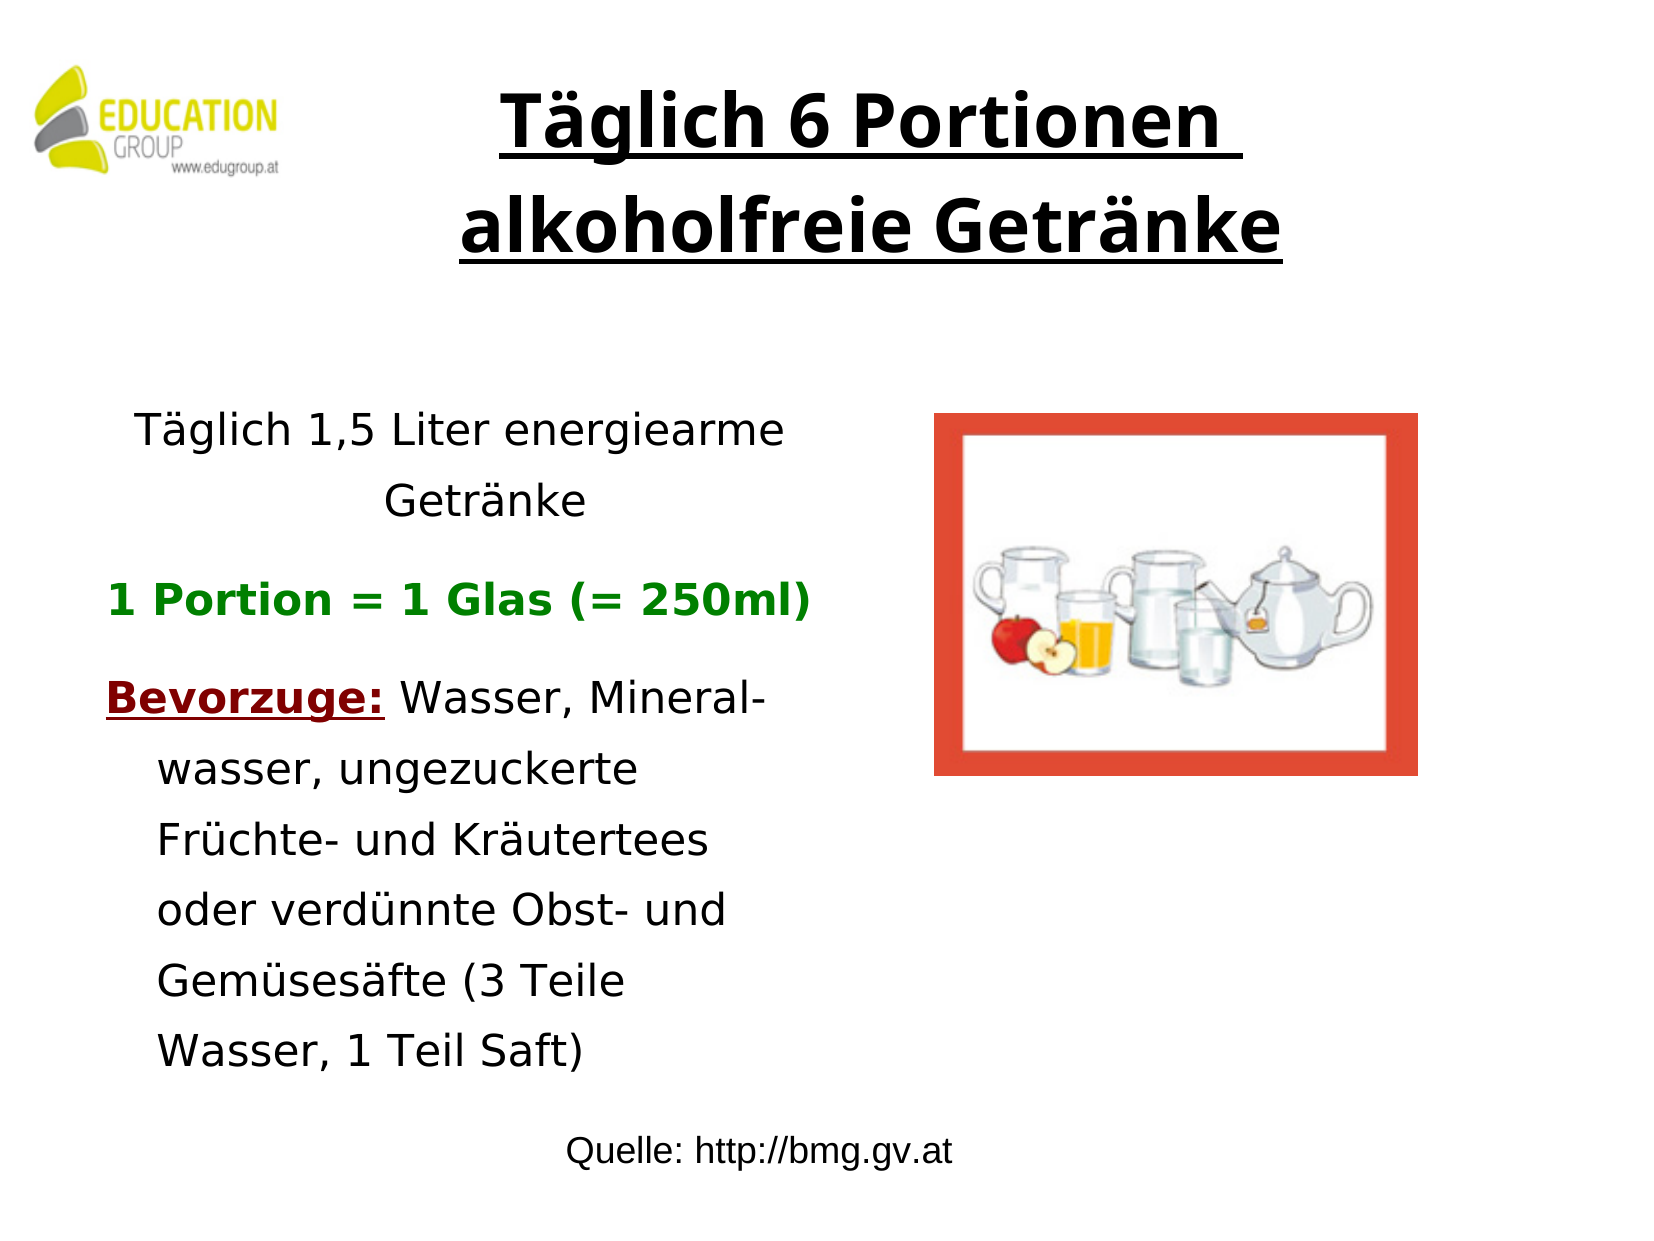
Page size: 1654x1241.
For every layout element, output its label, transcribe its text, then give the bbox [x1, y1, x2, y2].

picture [934, 413, 1418, 776]
picture [29, 59, 284, 178]
title Täglich 6 Portionen alkoholfreie Getränke [354, 57, 1389, 269]
list Täglich 1,5 Liter energiearme Getränke 1 Portion = 1 Glas (= 250ml) Bevorzuge: Wasser, Mineral-wasser, ungezuckerte Früchte- und Kräutertees oder verdünnte Obst- und Gemüsesäfte (3 Teile Wasser, 1 Teil Saft) [88, 383, 815, 1152]
